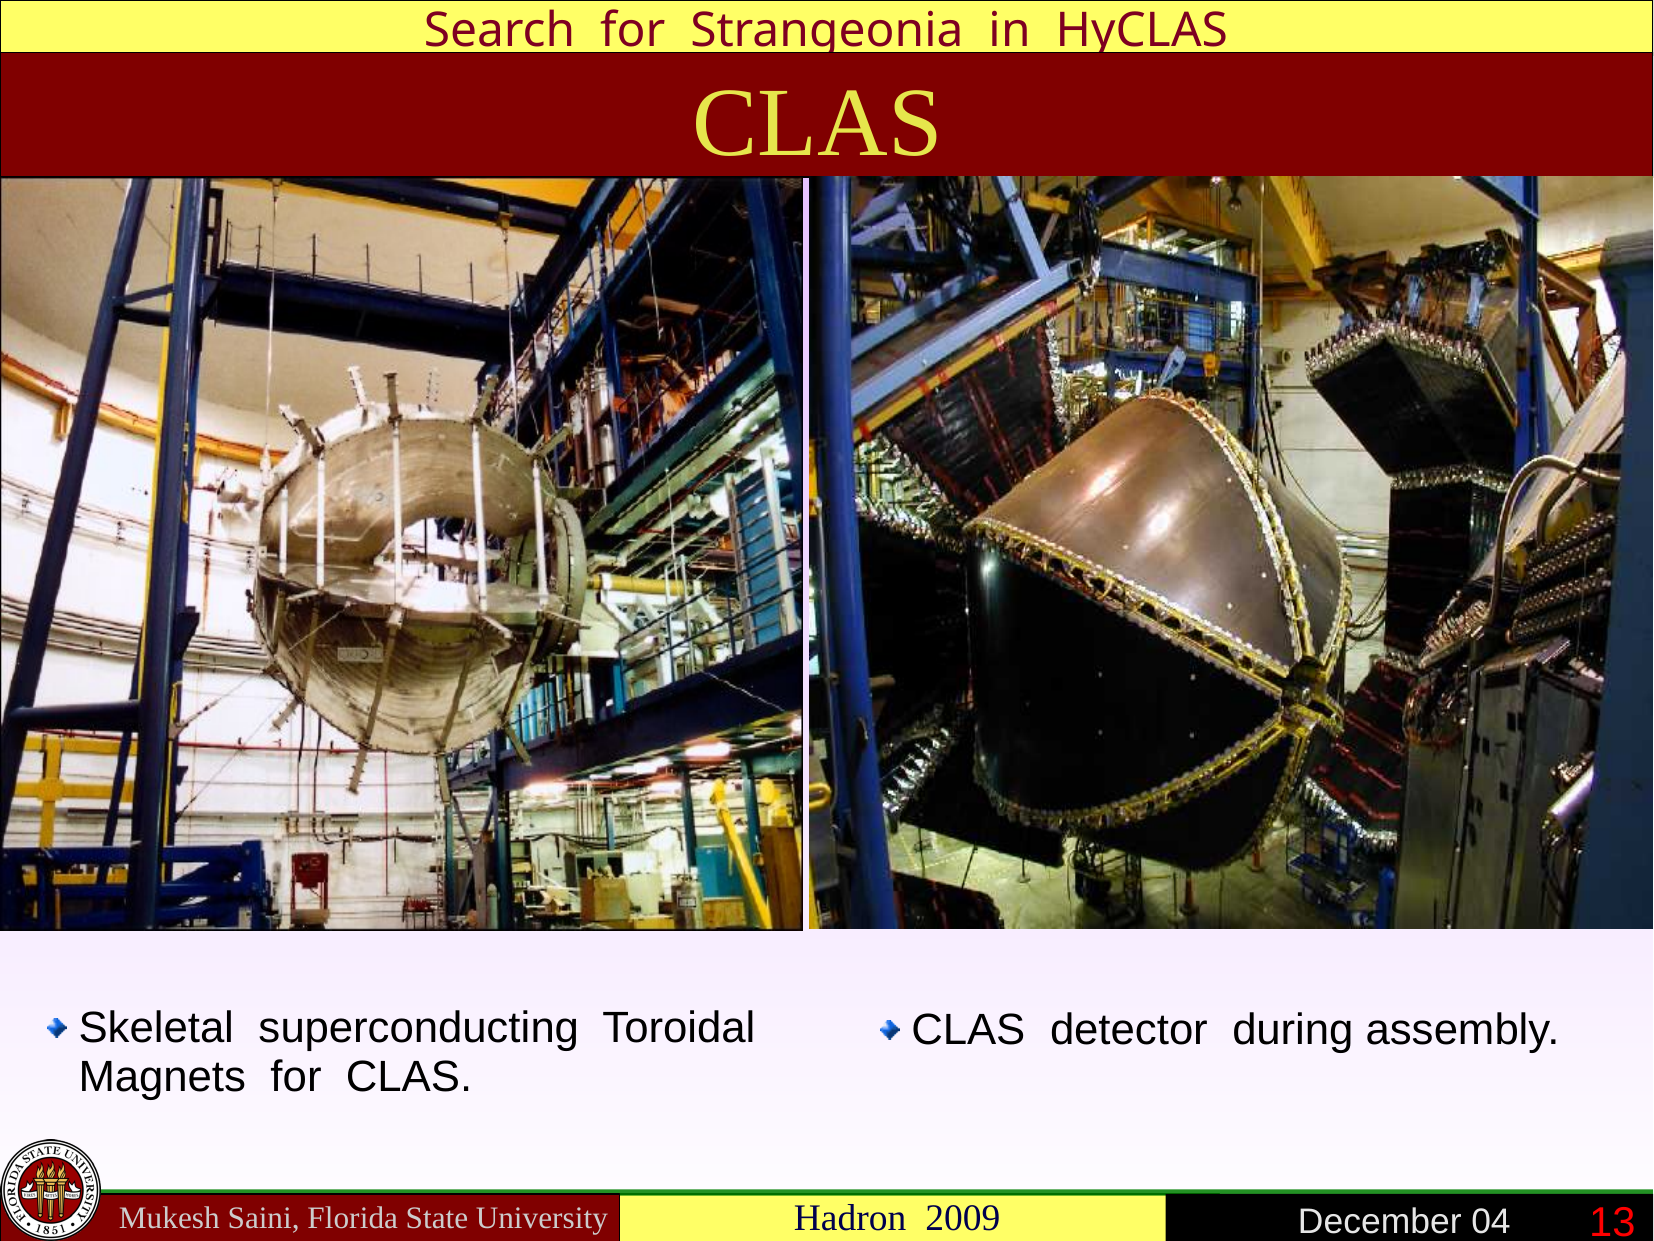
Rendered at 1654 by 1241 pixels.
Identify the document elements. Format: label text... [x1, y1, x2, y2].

text_box Skeletal superconducting Toroidal Magnets for CLAS. [32, 995, 784, 1109]
text_box CLAS detector during assembly. [865, 998, 1576, 1062]
text_box CLAS [677, 60, 976, 185]
picture [809, 176, 1653, 929]
picture [0, 1139, 101, 1241]
picture [0, 177, 803, 931]
